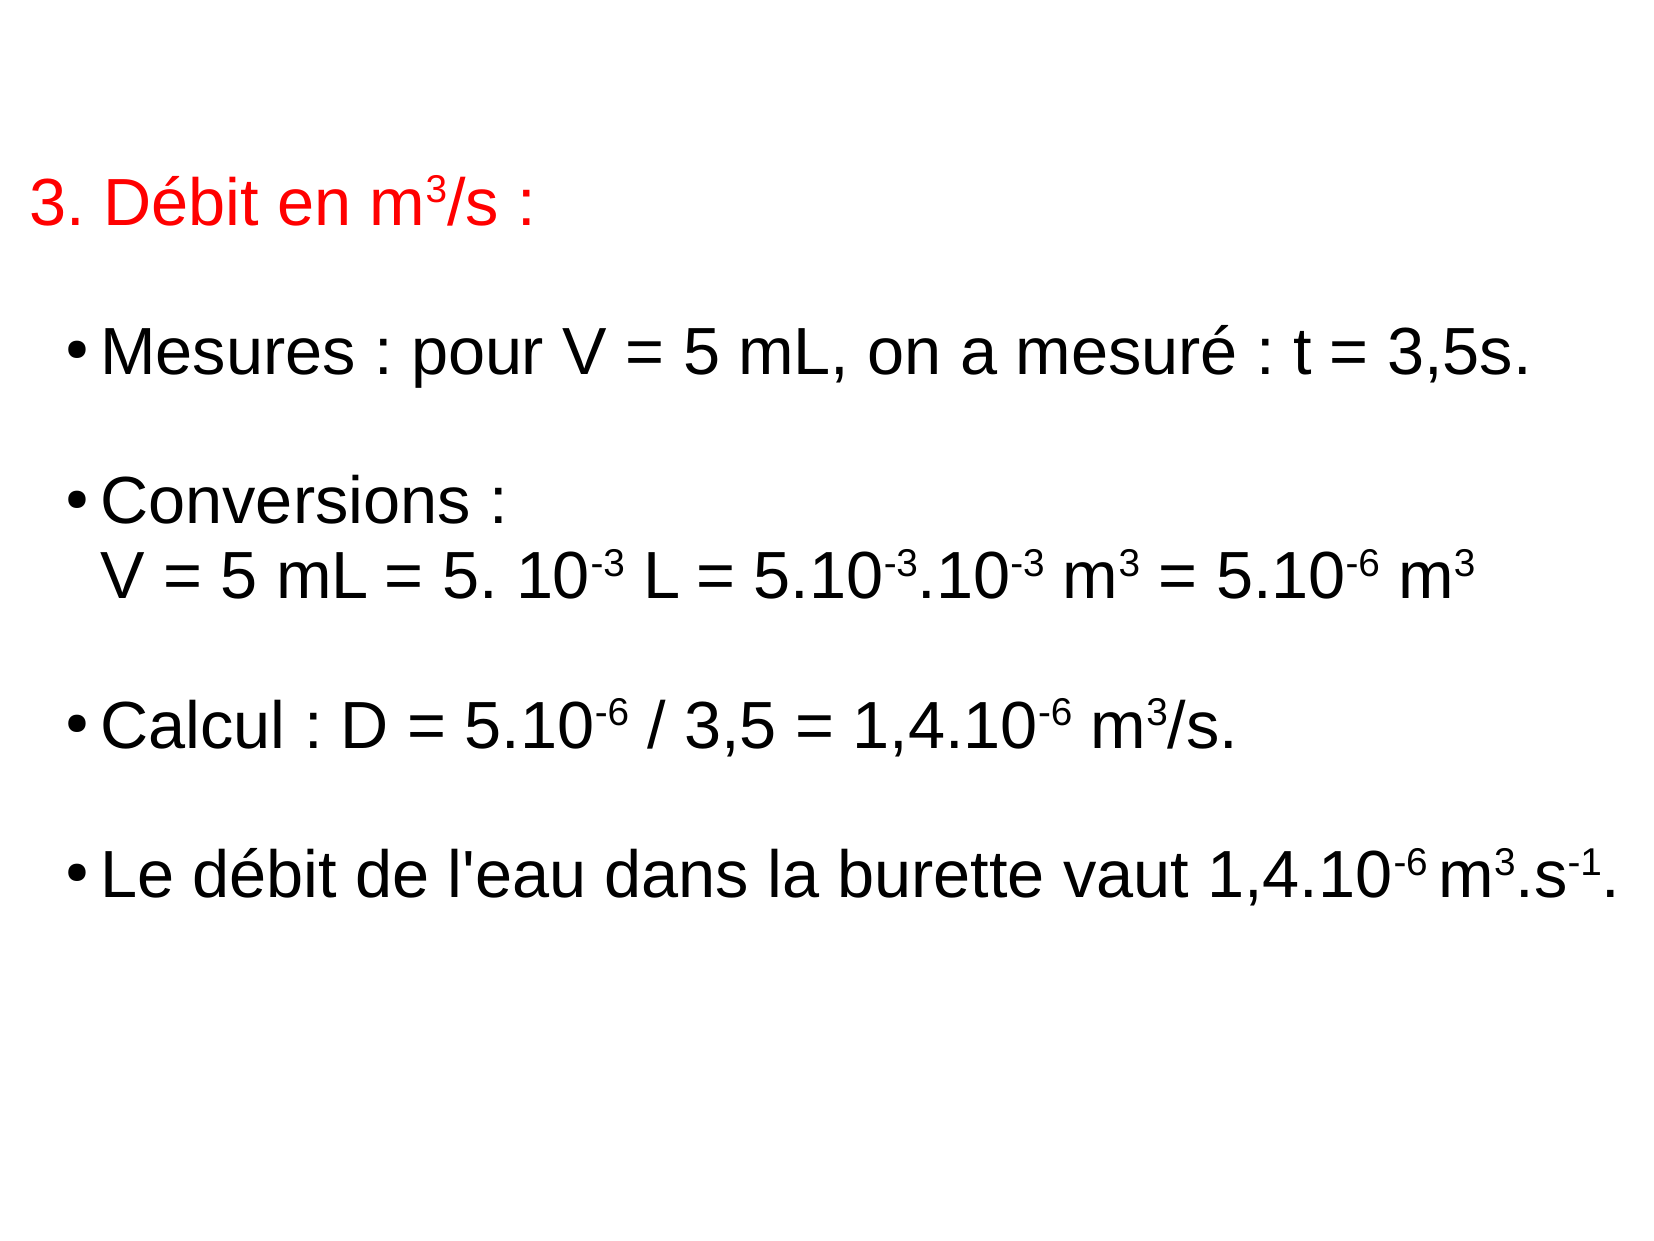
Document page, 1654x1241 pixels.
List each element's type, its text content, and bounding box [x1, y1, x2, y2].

subtitle 3. Débit en m3/s : Mesures : pour V = 5 mL, on a mesuré : t = 3,5s. Conversions : V = 5 mL = 5. 10-3 L = 5.10-3.10-3 m3 = 5.10-6 m3 Calcul : D = 5.10-6 / 3,5 = 1,4.10-6 m3/s. Le débit de l'eau dans la burette vaut 1,4.10-6 m3.s-1. [29, 158, 1625, 994]
